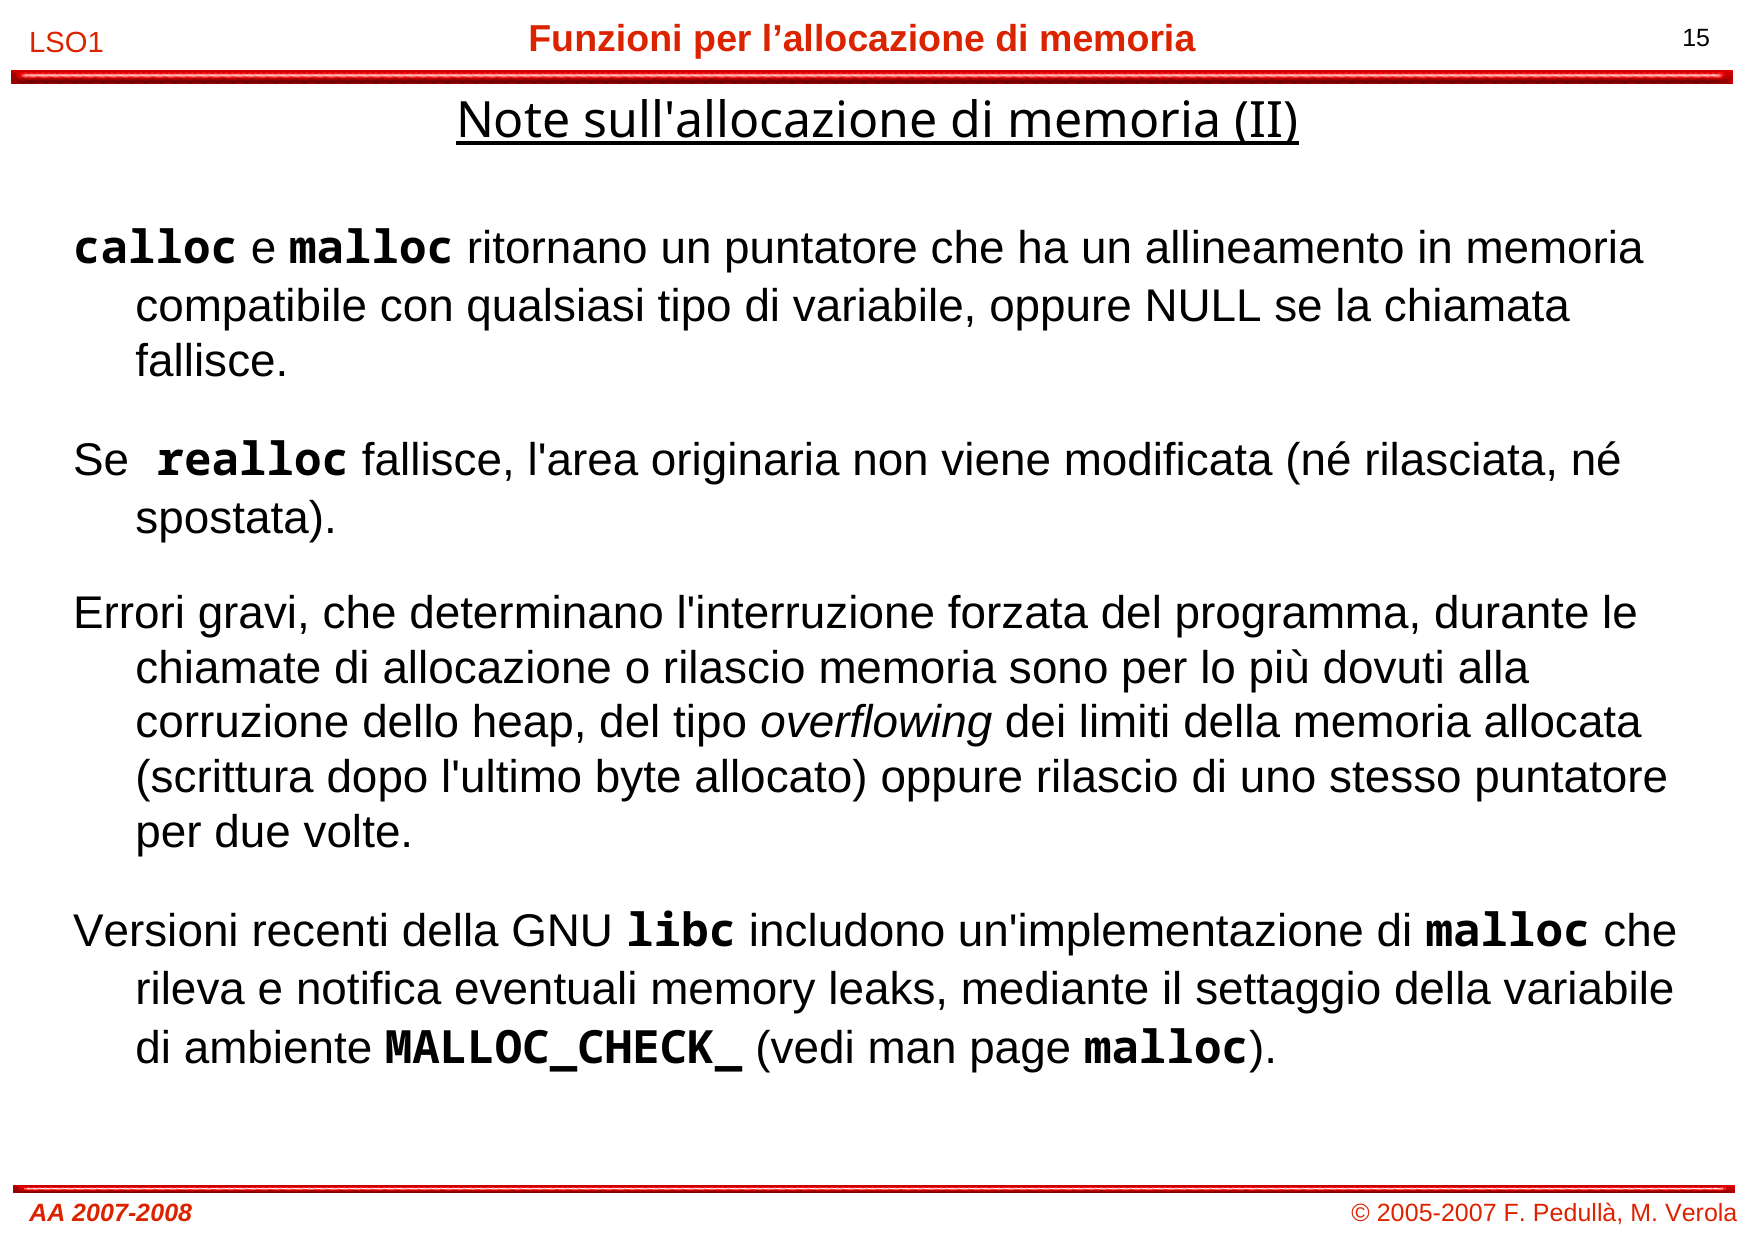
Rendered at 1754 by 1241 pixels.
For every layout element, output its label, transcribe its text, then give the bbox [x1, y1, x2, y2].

picture [13, 1185, 1735, 1193]
list calloc e malloc ritornano un puntatore che ha un allineamento in memoria compatibile con qualsiasi tipo di variabile, oppure NULL se la chiamata fallisce. Se realloc fallisce, l'area originaria non viene modificata (né rilasciata, né spostata). Errori gravi, che determinano l'interruzione forzata del programma, durante le chiamate di allocazione o rilascio memoria sono per lo più dovuti alla corruzione dello heap, del tipo overflowing dei limiti della memoria allocata (scrittura dopo l'ultimo byte allocato) oppure rilascio di uno stesso puntatore per due volte. Versioni recenti della GNU libc includono un'implementazione di malloc che rileva e notifica eventuali memory leaks, mediante il settaggio della variabile di ambiente MALLOC_CHECK_ (vedi man page malloc). [58, 206, 1696, 1101]
title Note sull'allocazione di memoria (II) [379, 72, 1376, 168]
picture [11, 70, 1733, 84]
